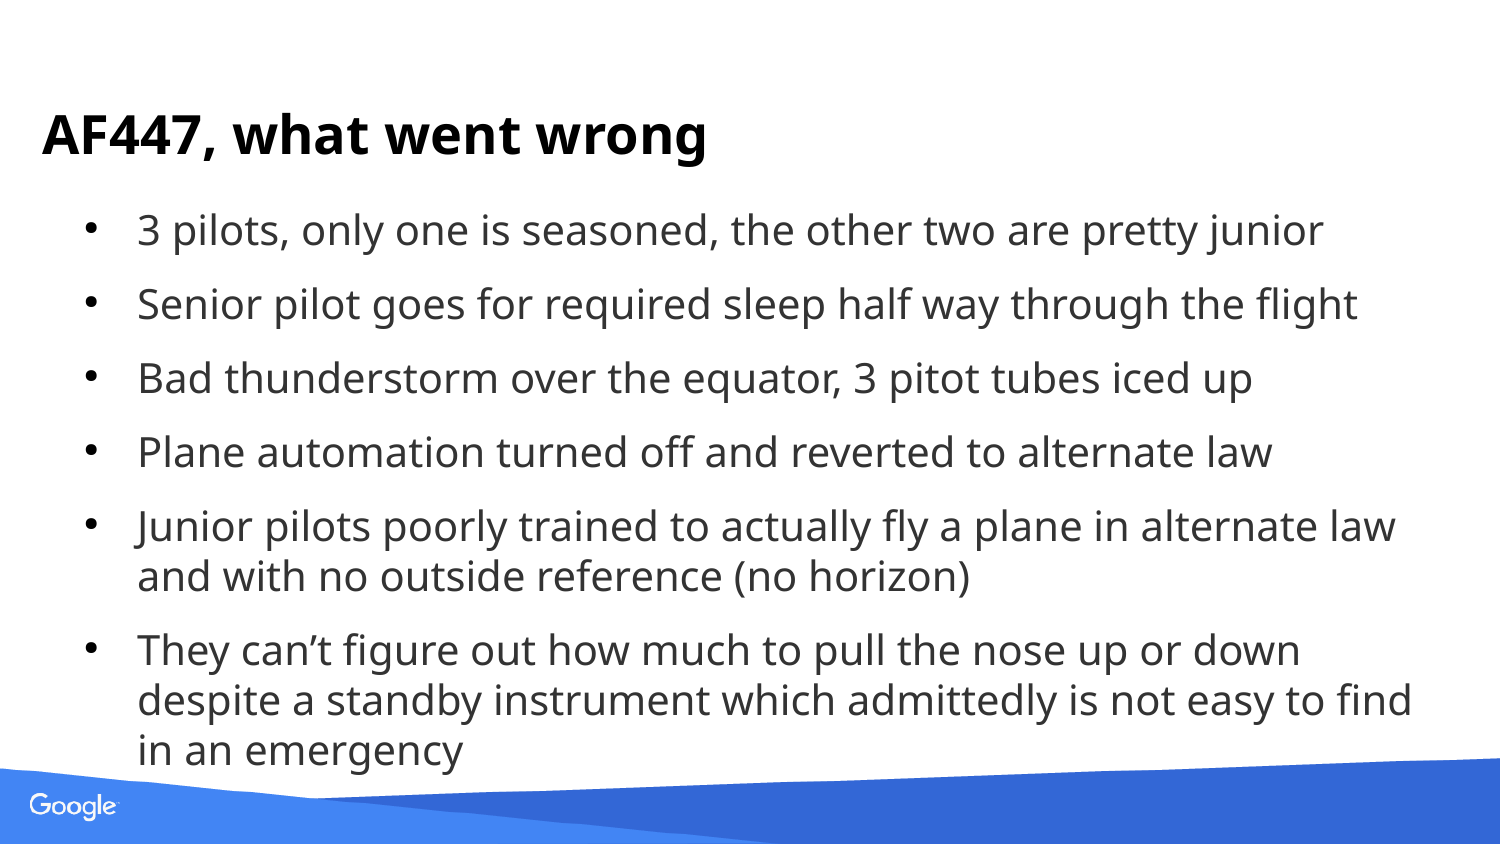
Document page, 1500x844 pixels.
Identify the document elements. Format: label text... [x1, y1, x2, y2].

list 3 pilots, only one is seasoned, the other two are pretty junior Senior pilot goes for required sleep half way through the flight Bad thunderstorm over the equator, 3 pitot tubes iced up Plane automation turned off and reverted to alternate law Junior pilots poorly trained to actually fly a plane in alternate law and with no outside reference (no horizon) They can’t figure out how much to pull the nose up or down despite a standby instrument which admittedly is not easy to find in an emergency [51, 210, 1449, 750]
text_box AF447, what went wrong [27, 85, 1478, 210]
picture [0, 0, 1500, 844]
